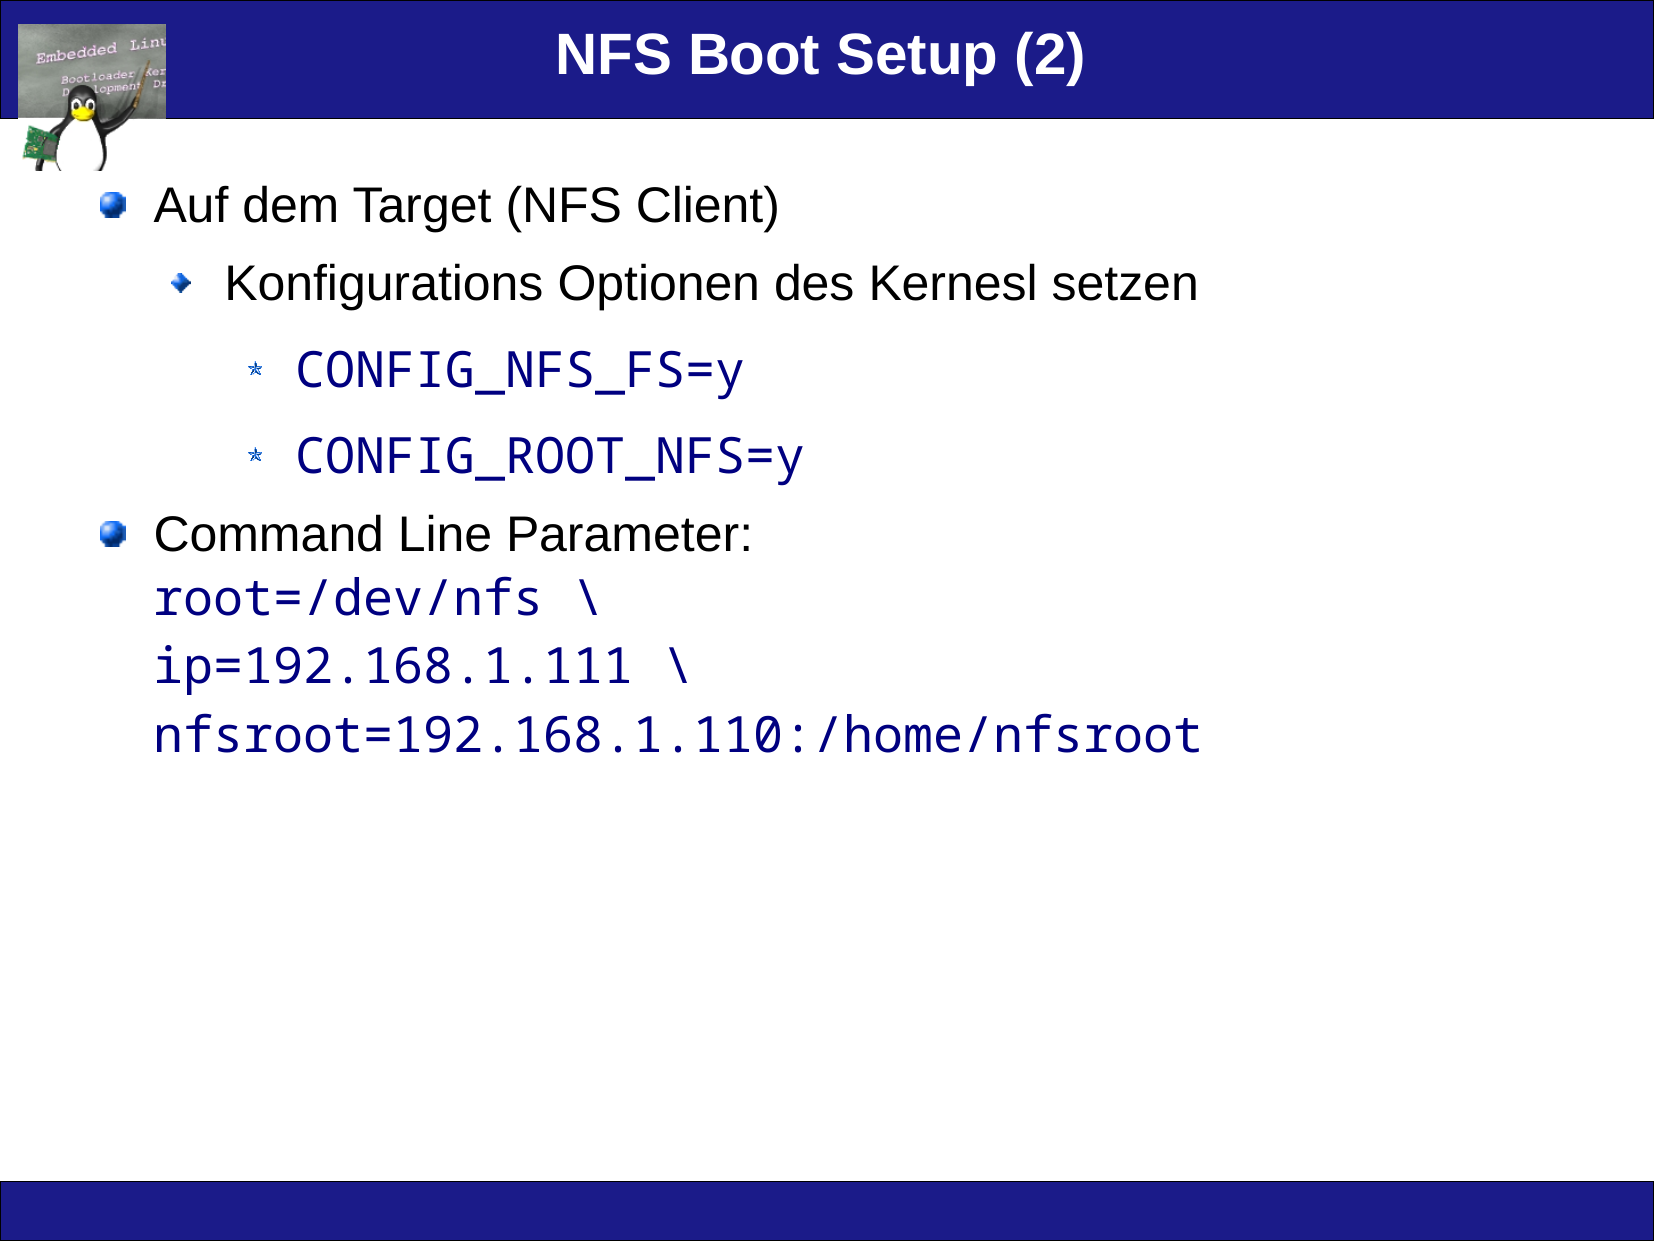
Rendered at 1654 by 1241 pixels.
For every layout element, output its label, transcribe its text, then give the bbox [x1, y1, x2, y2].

title NFS Boot Setup (2) [76, 19, 1565, 89]
picture [18, 24, 166, 171]
list Auf dem Target (NFS Client) Konfigurations Optionen des Kernesl setzen CONFIG_NFS_FS=y CONFIG_ROOT_NFS=y Command Line Parameter: root=/dev/nfs \ ip=192.168.1.111 \ nfsroot=192.168.1.110:/home/nfsroot [82, 177, 1571, 1123]
